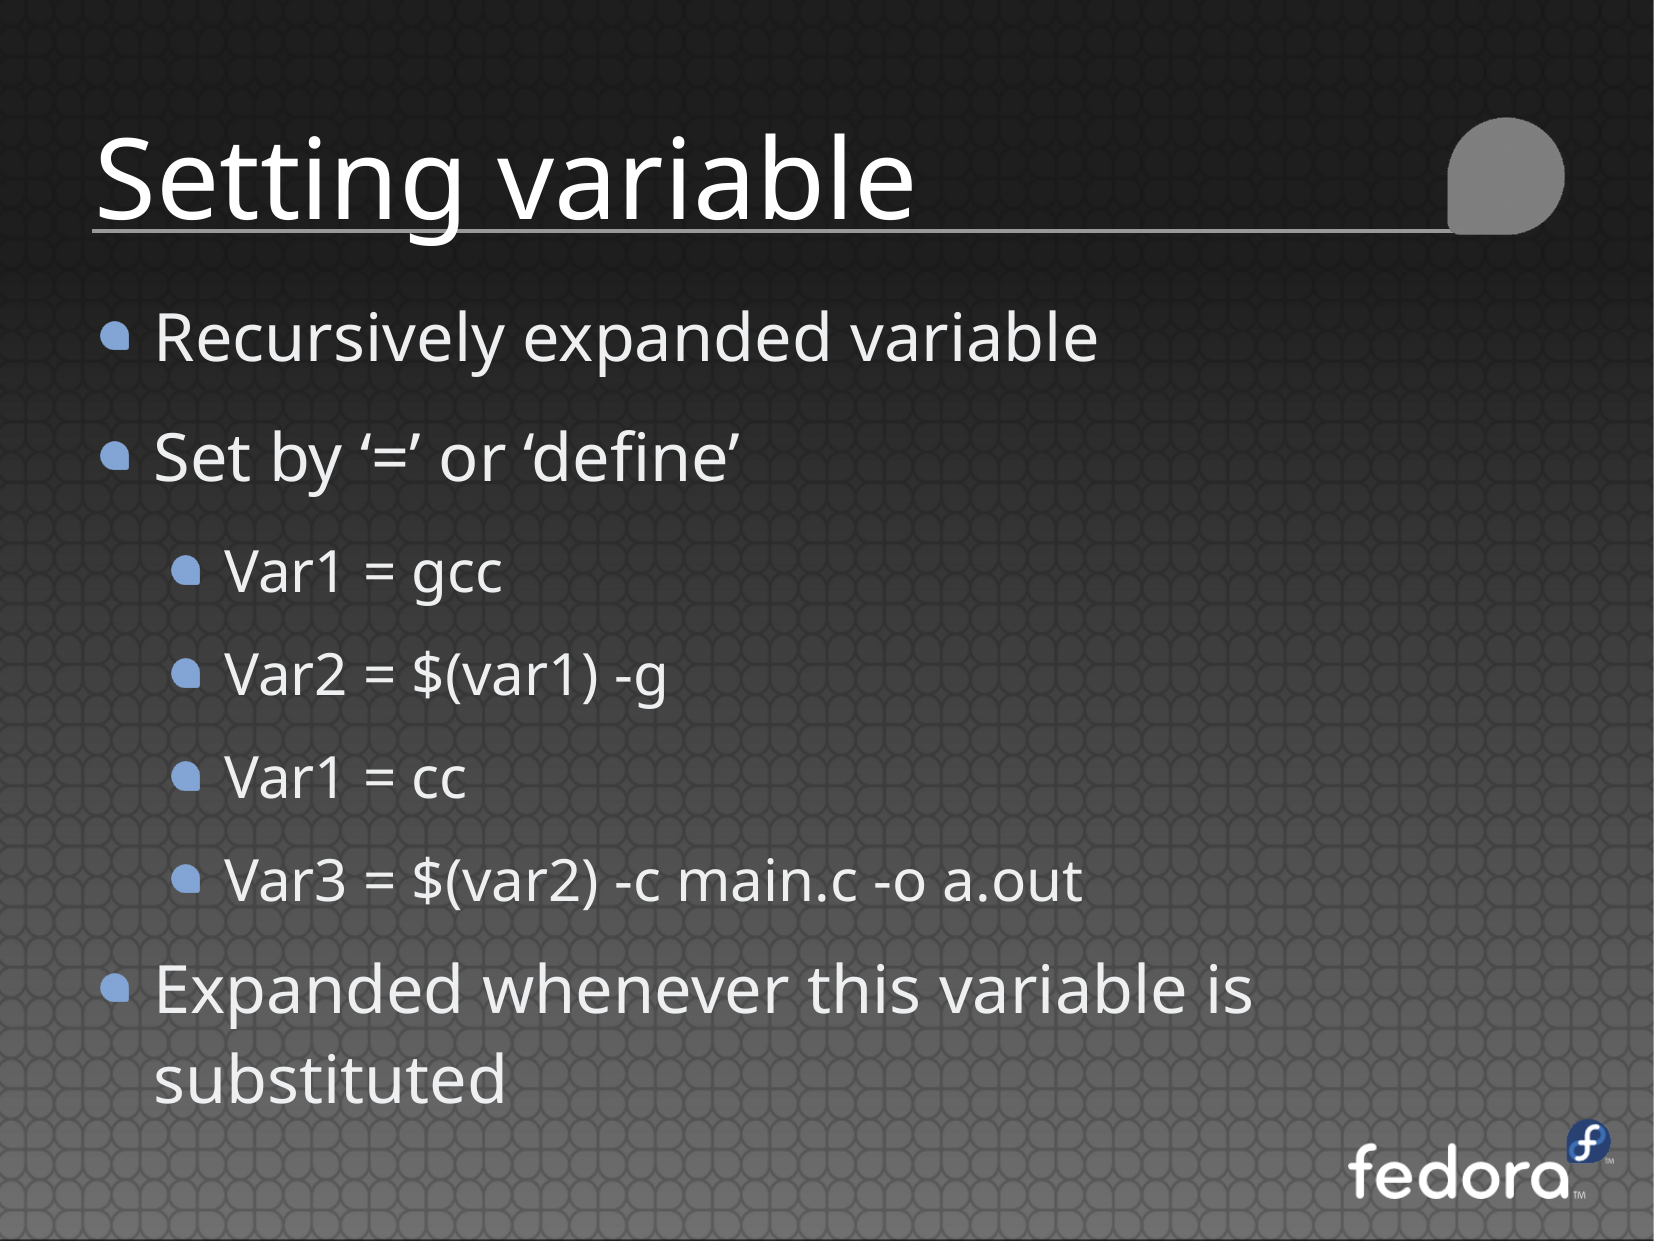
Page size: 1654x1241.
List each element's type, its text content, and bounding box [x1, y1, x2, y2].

title Setting variable [94, 100, 1426, 251]
picture [0, 0, 1654, 1241]
list Recursively expanded variable Set by ‘=’ or ‘define’ Var1 = gcc Var2 = $(var1) -g Var1 = cc Var3 = $(var2) -c main.c -o a.out Expanded whenever this variable is substituted [82, 290, 1571, 1094]
